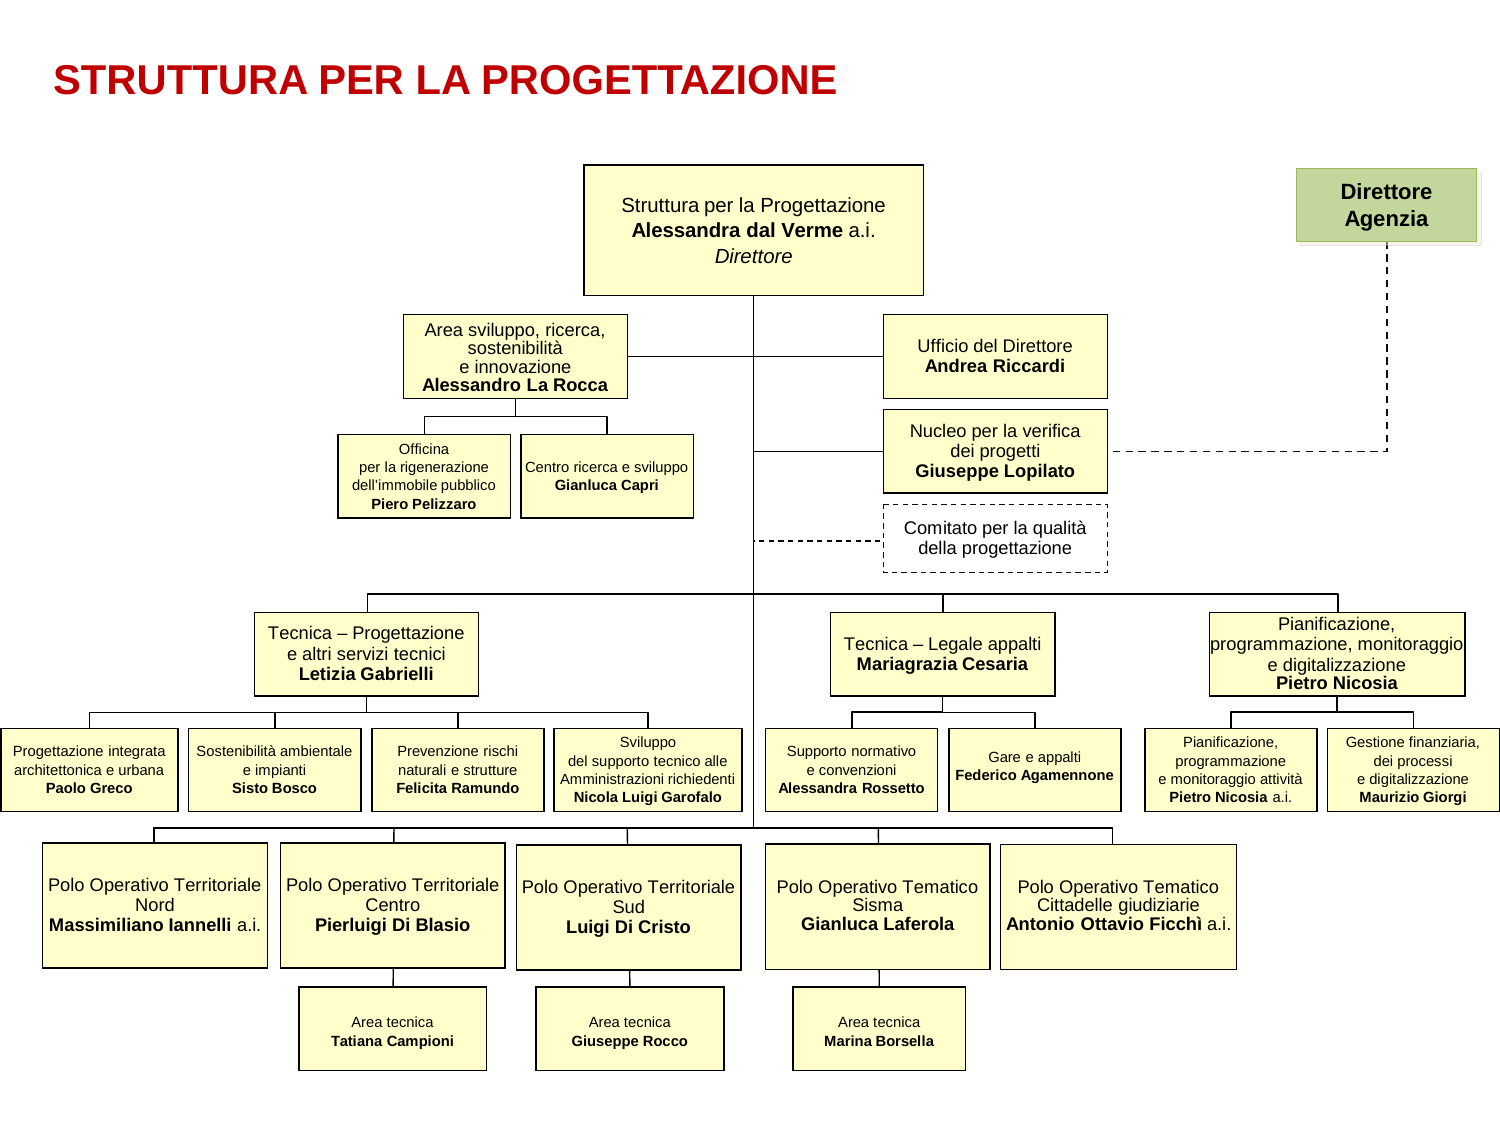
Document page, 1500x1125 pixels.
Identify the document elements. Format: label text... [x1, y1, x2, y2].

text_box STRUTTURA PER LA PROGETTAZIONE [38, 45, 1500, 128]
picture [0, 164, 1500, 1072]
